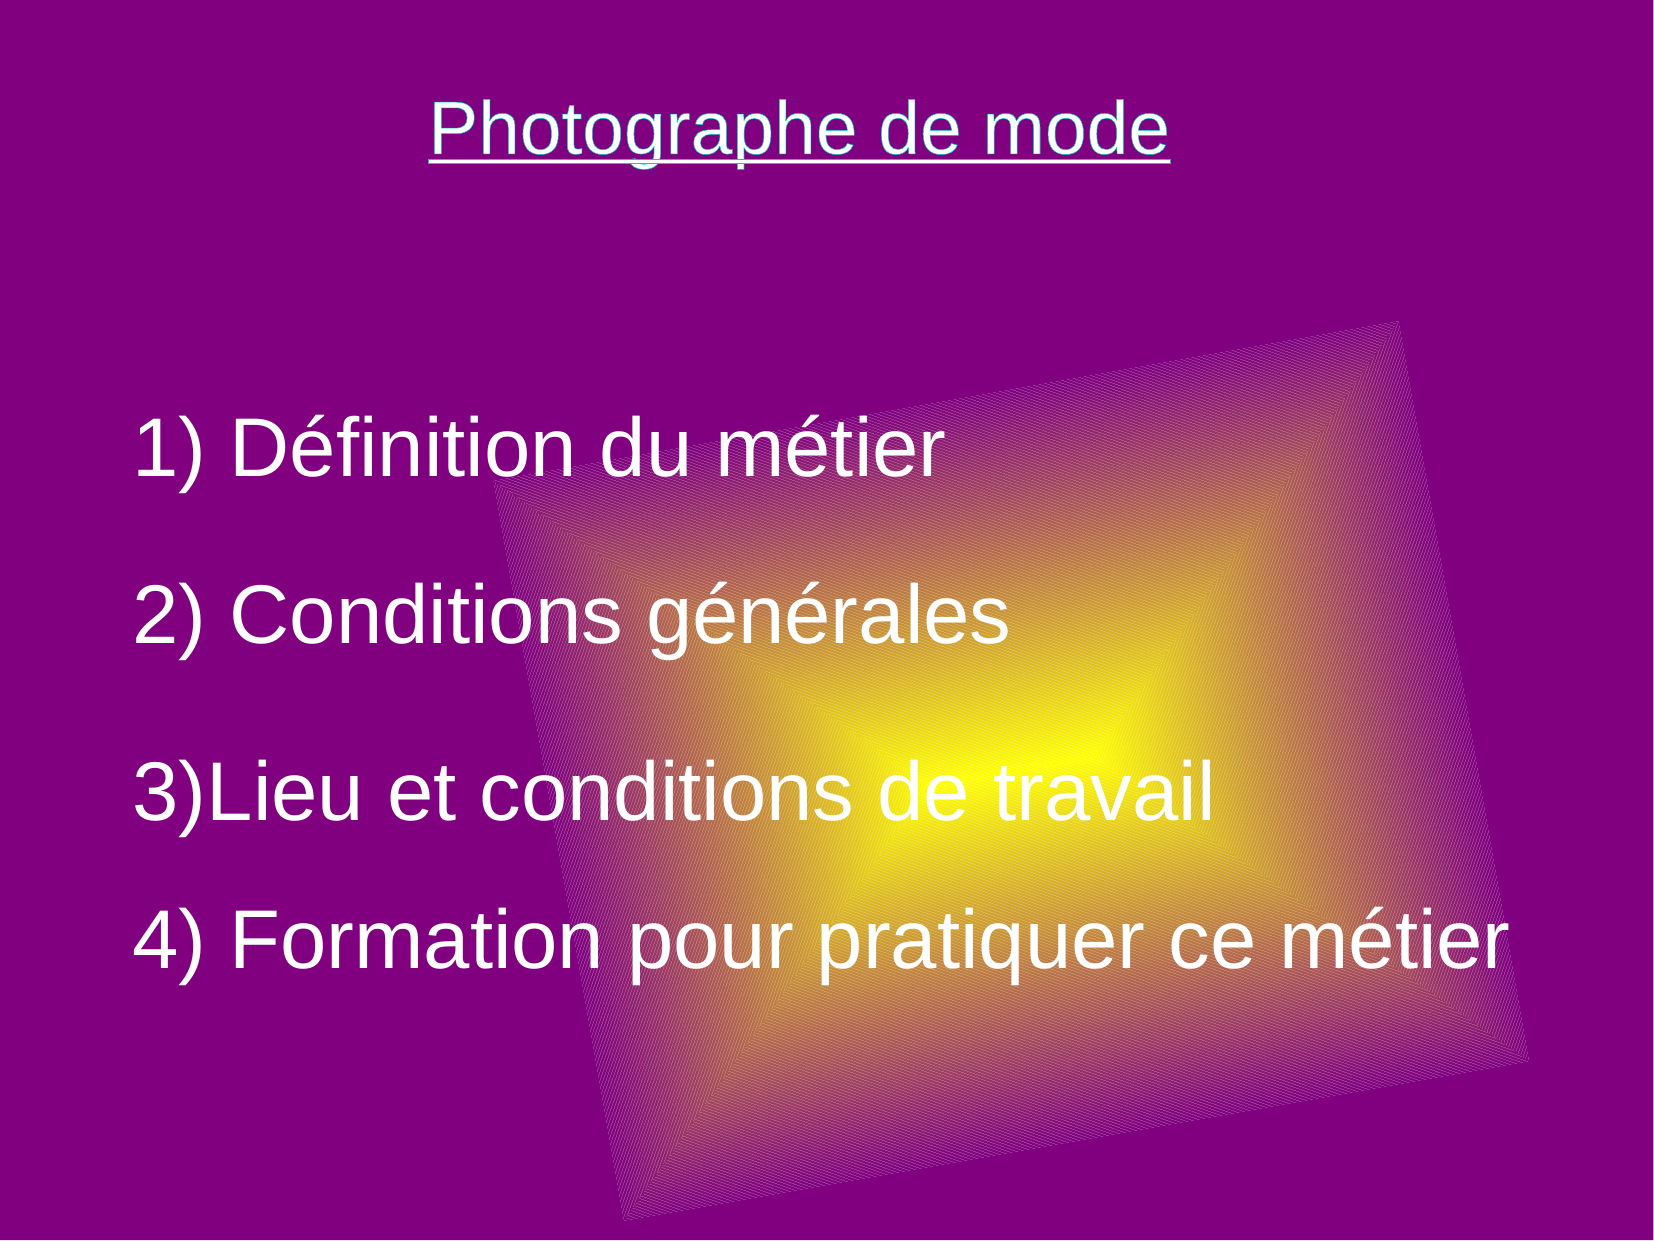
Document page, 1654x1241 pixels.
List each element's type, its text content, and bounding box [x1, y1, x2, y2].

text_box 3)Lieu et conditions de travail [118, 738, 1300, 847]
text_box Photographe de mode [413, 78, 1300, 178]
text_box [88, 531, 1123, 603]
text_box 1) Définition du métier [118, 394, 1152, 502]
text_box [88, 324, 1182, 396]
text_box 2) Conditions générales [118, 561, 1329, 669]
text_box 4) Formation pour pratiquer ce métier [118, 885, 1625, 994]
